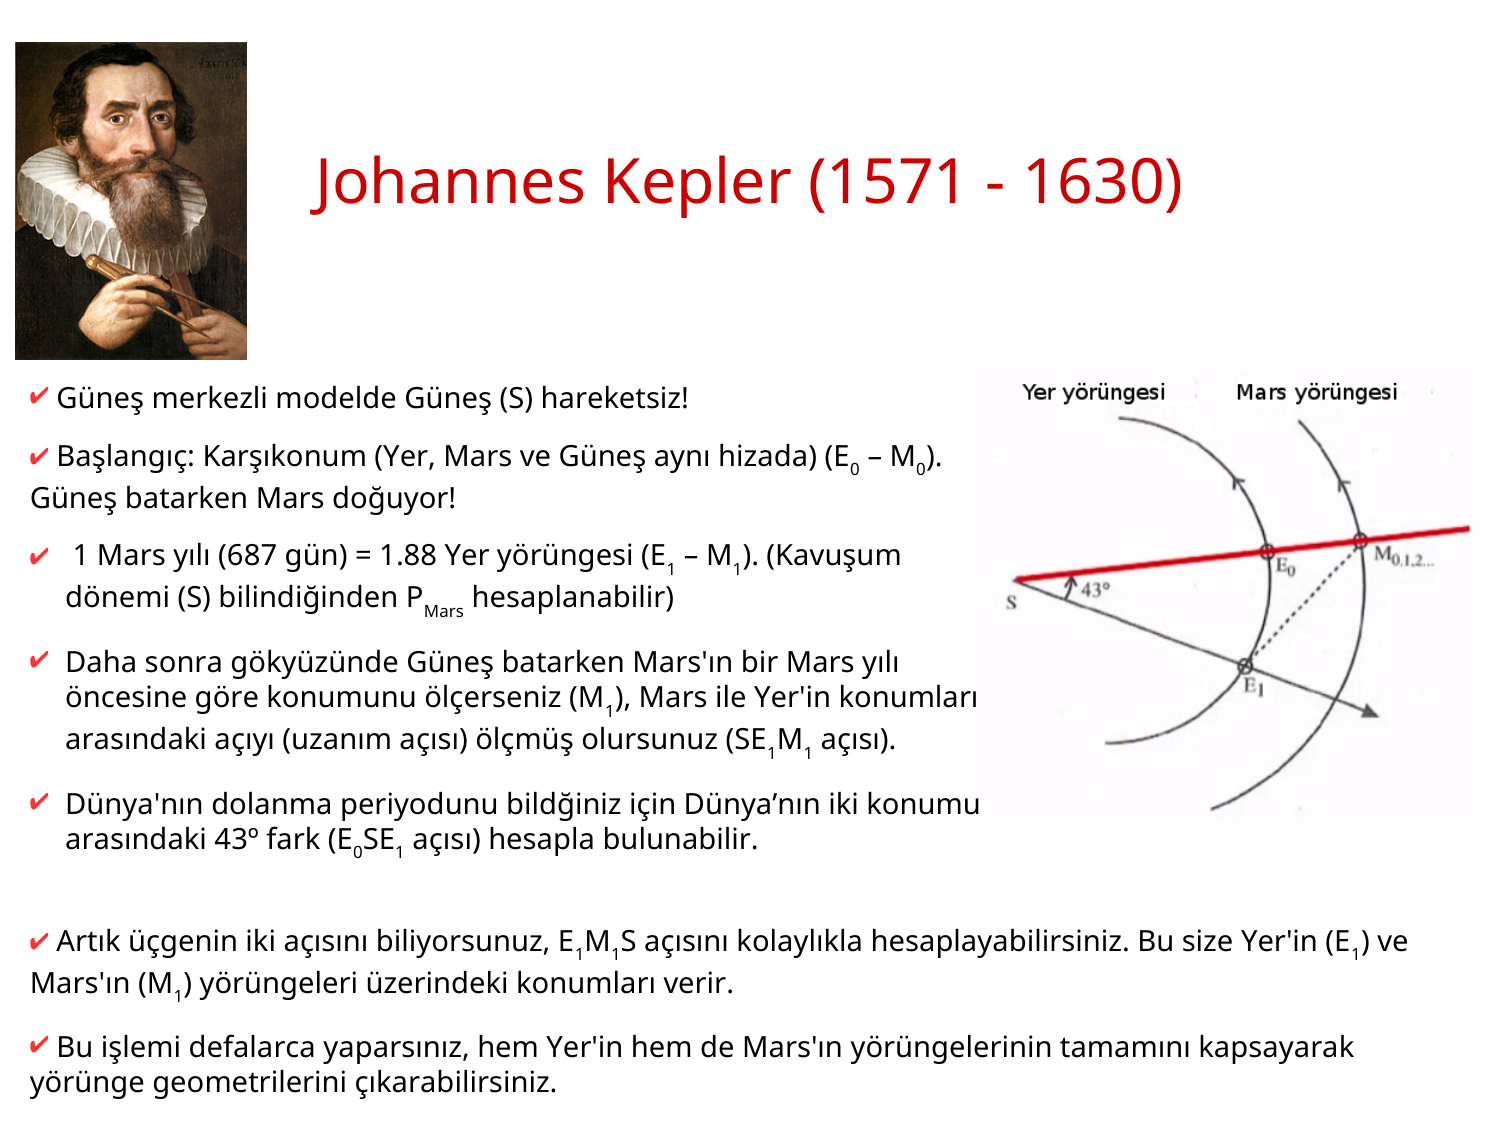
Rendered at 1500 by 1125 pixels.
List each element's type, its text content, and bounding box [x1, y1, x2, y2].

text_box Artık üçgenin iki açısını biliyorsunuz, E1M1S açısını kolaylıkla hesaplayabilirsiniz. Bu size Yer'in (E1) ve Mars'ın (M1) yörüngeleri üzerindeki konumları verir. Bu işlemi defalarca yaparsınız, hem Yer'in hem de Mars'ın yörüngelerinin tamamını kapsayarak yörünge geometrilerini çıkarabilirsiniz. [15, 914, 1426, 1125]
text_box Güneş merkezli modelde Güneş (S) hareketsiz! Başlangıç: Karşıkonum (Yer, Mars ve Güneş aynı hizada) (E0 – M0). Güneş batarken Mars doğuyor! 1 Mars yılı (687 gün) = 1.88 Yer yörüngesi (E1 – M1). (Kavuşum dönemi (S) bilindiğinden PMars hesaplanabilir) Daha sonra gökyüzünde Güneş batarken Mars'ın bir Mars yılı öncesine göre konumunu ölçerseniz (M1), Mars ile Yer'in konumları arasındaki açıyı (uzanım açısı) ölçmüş olursunuz (SE1M1 açısı). Dünya'nın dolanma periyodunu bildğiniz için Dünya’nın iki konumu arasındaki 43º fark (E0SE1 açısı) hesapla bulunabilir. [15, 372, 1000, 913]
title Johannes Kepler (1571 - 1630) [247, 133, 1426, 299]
picture [15, 42, 247, 361]
picture [964, 358, 1481, 826]
